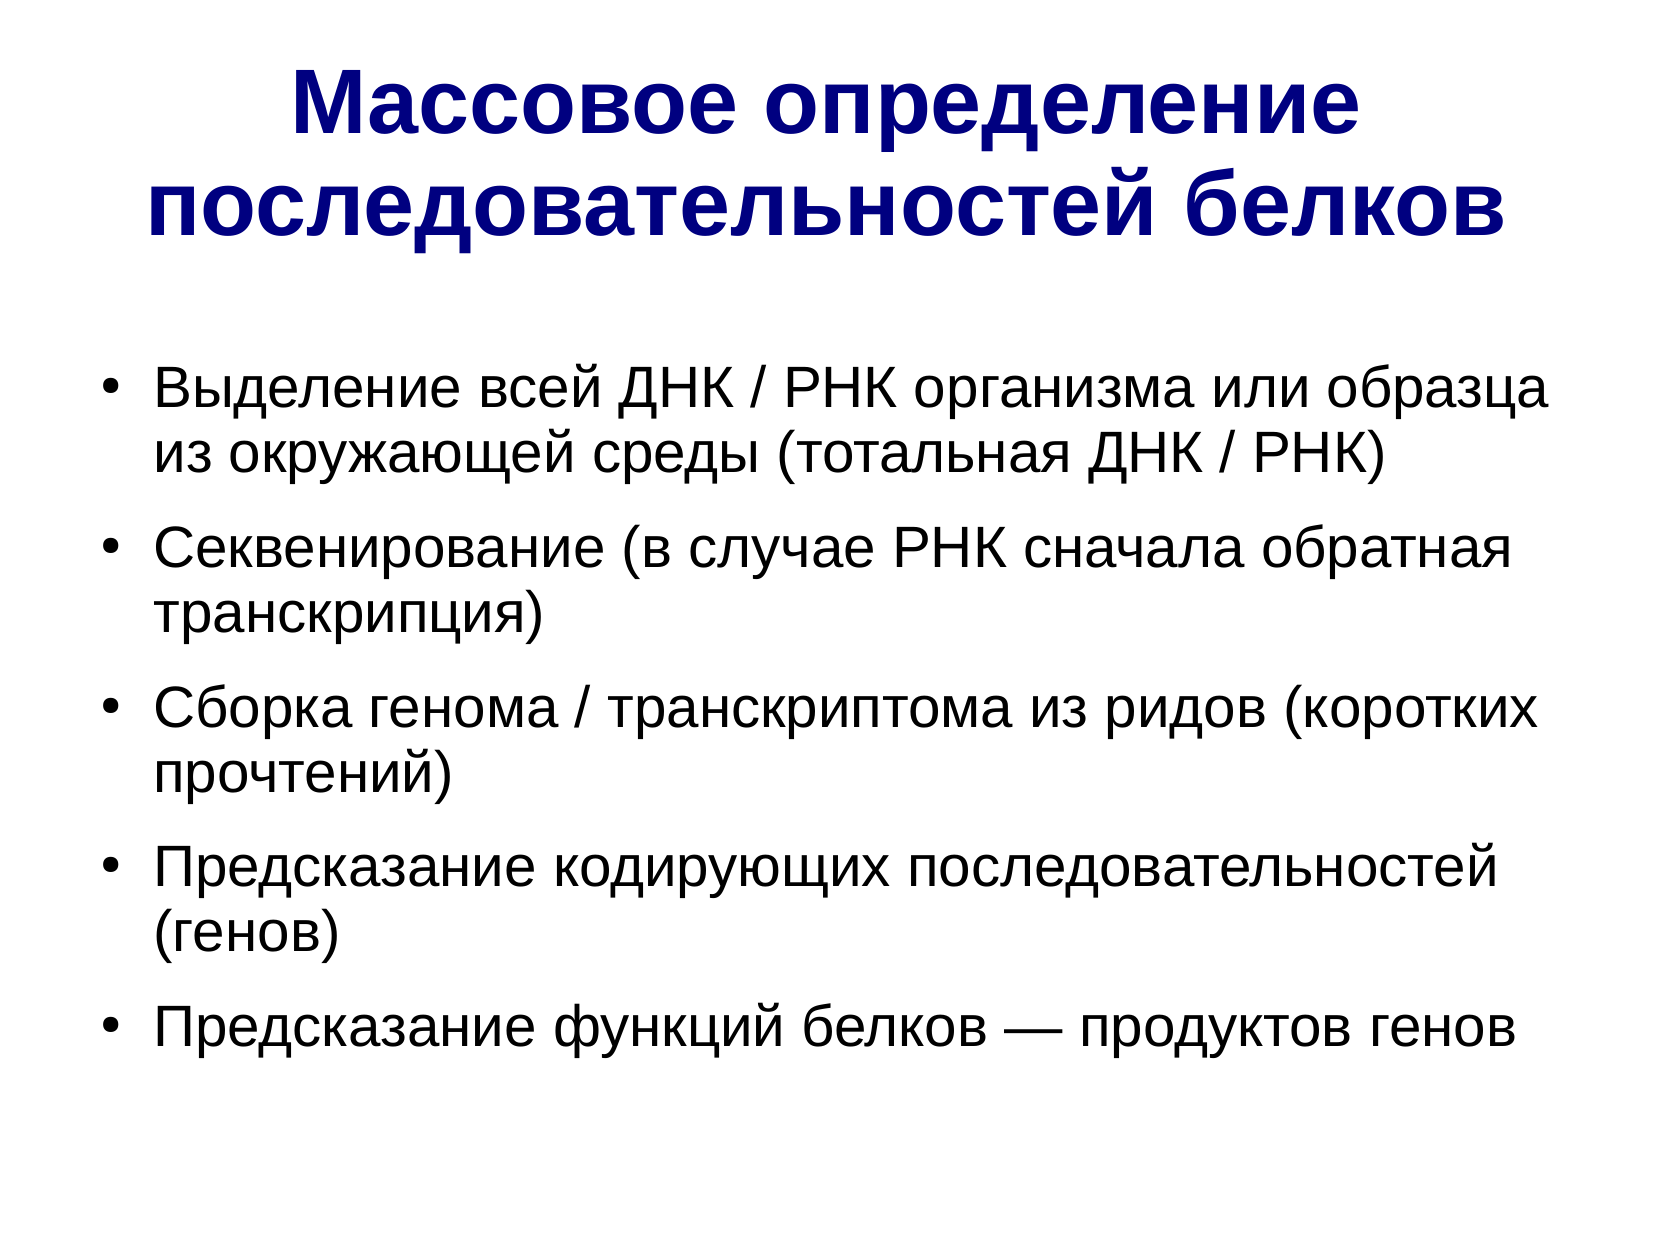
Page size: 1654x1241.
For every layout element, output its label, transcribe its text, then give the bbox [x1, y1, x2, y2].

title Массовое определение последовательностей белков [82, 49, 1571, 257]
list Выделение всей ДНК / РНК организма или образца из окружающей среды (тотальная ДНК / РНК) Секвенирование (в случае РНК сначала обратная транскрипция) Сборка генома / транскриптома из ридов (коротких прочтений) Предсказание кодирующих последовательностей (генов) Предсказание функций белков — продуктов генов [82, 355, 1571, 1188]
